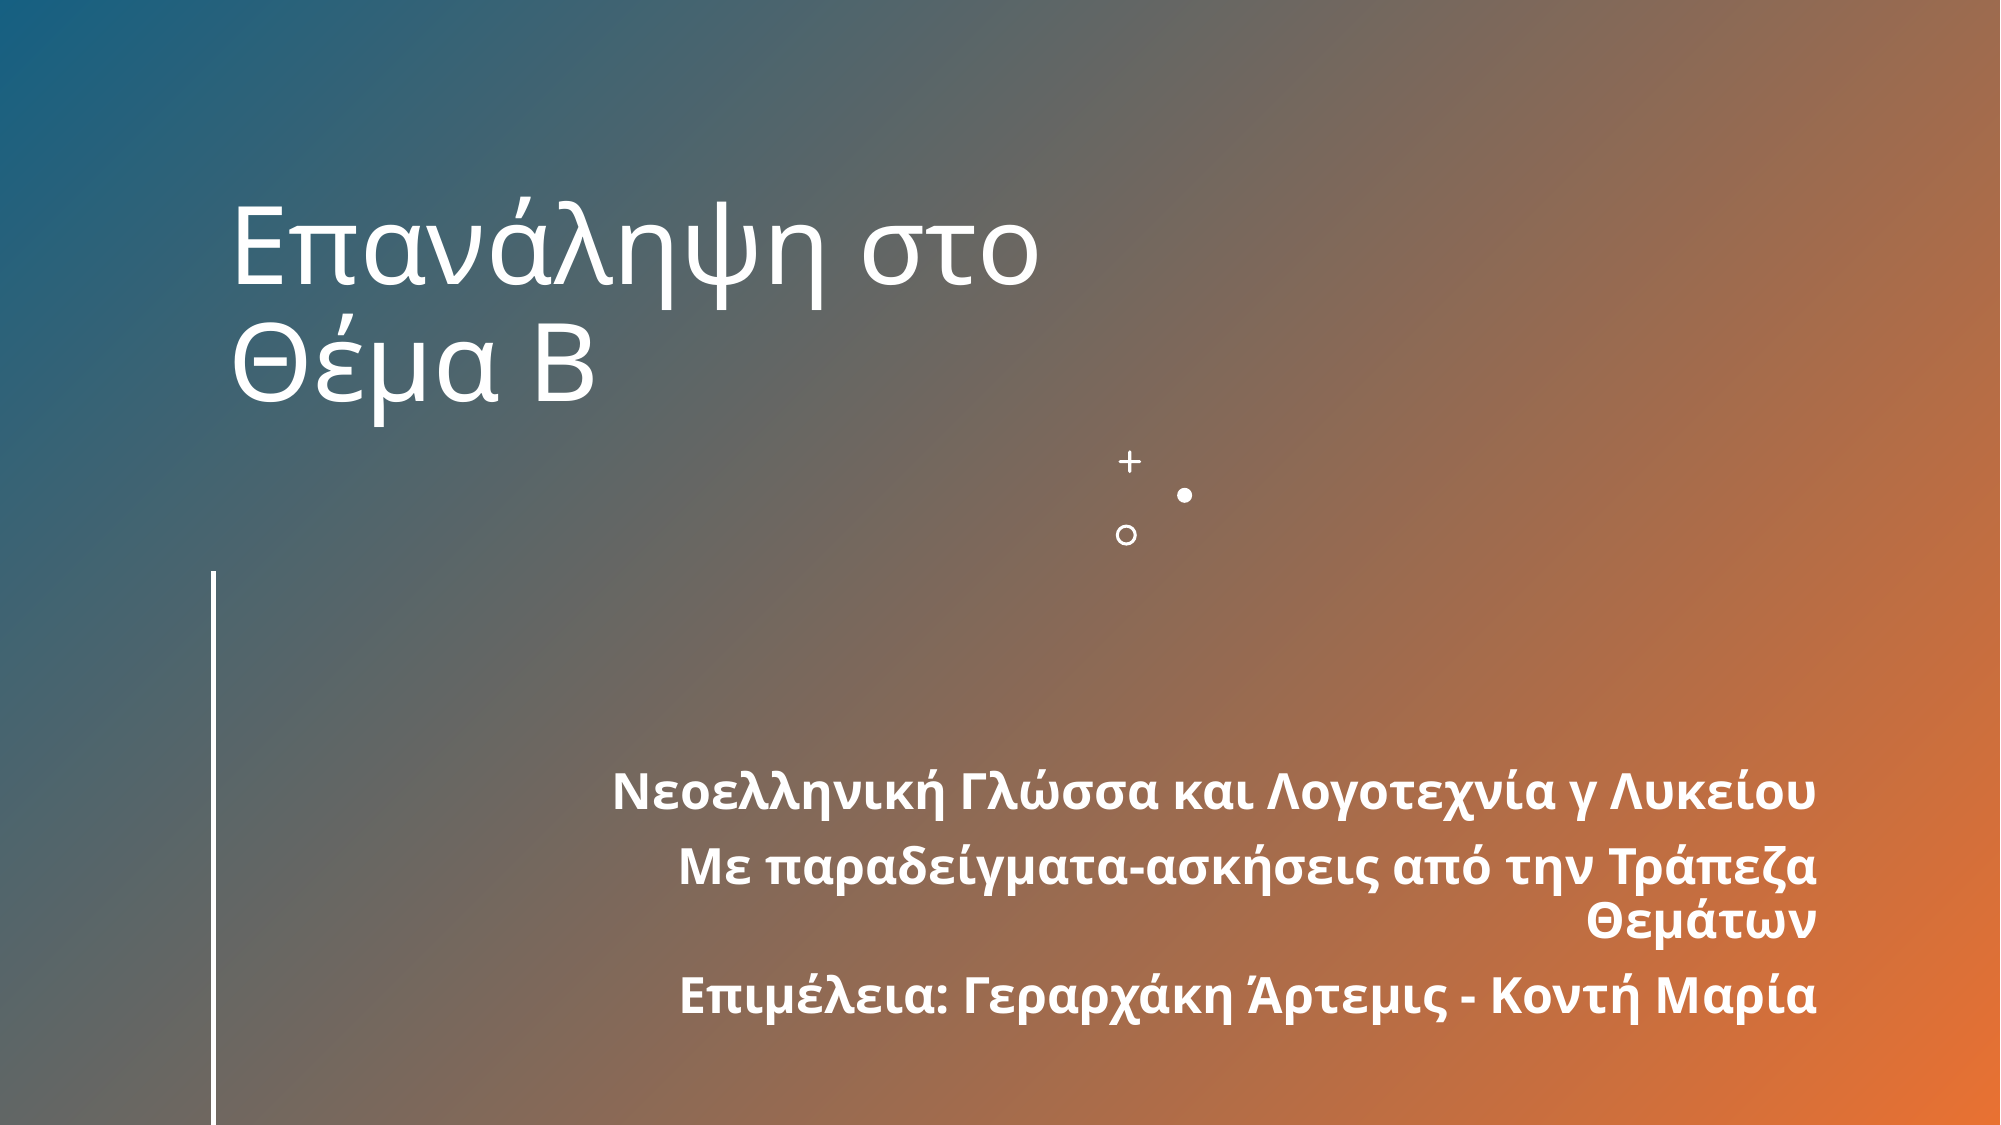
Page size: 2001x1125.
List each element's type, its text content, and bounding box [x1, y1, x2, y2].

title Επανάληψη στο Θέμα Β [213, 96, 1101, 563]
subtitle Νεοελληνική Γλώσσα και Λογοτεχνία γ Λυκείου Με παραδείγματα-ασκήσεις από την Τράπεζα Θεμάτων Επιμέλεια: Γεραρχάκη Άρτεμις - Κοντή Μαρία [596, 759, 1934, 968]
text_box [0, 0, 2000, 1125]
